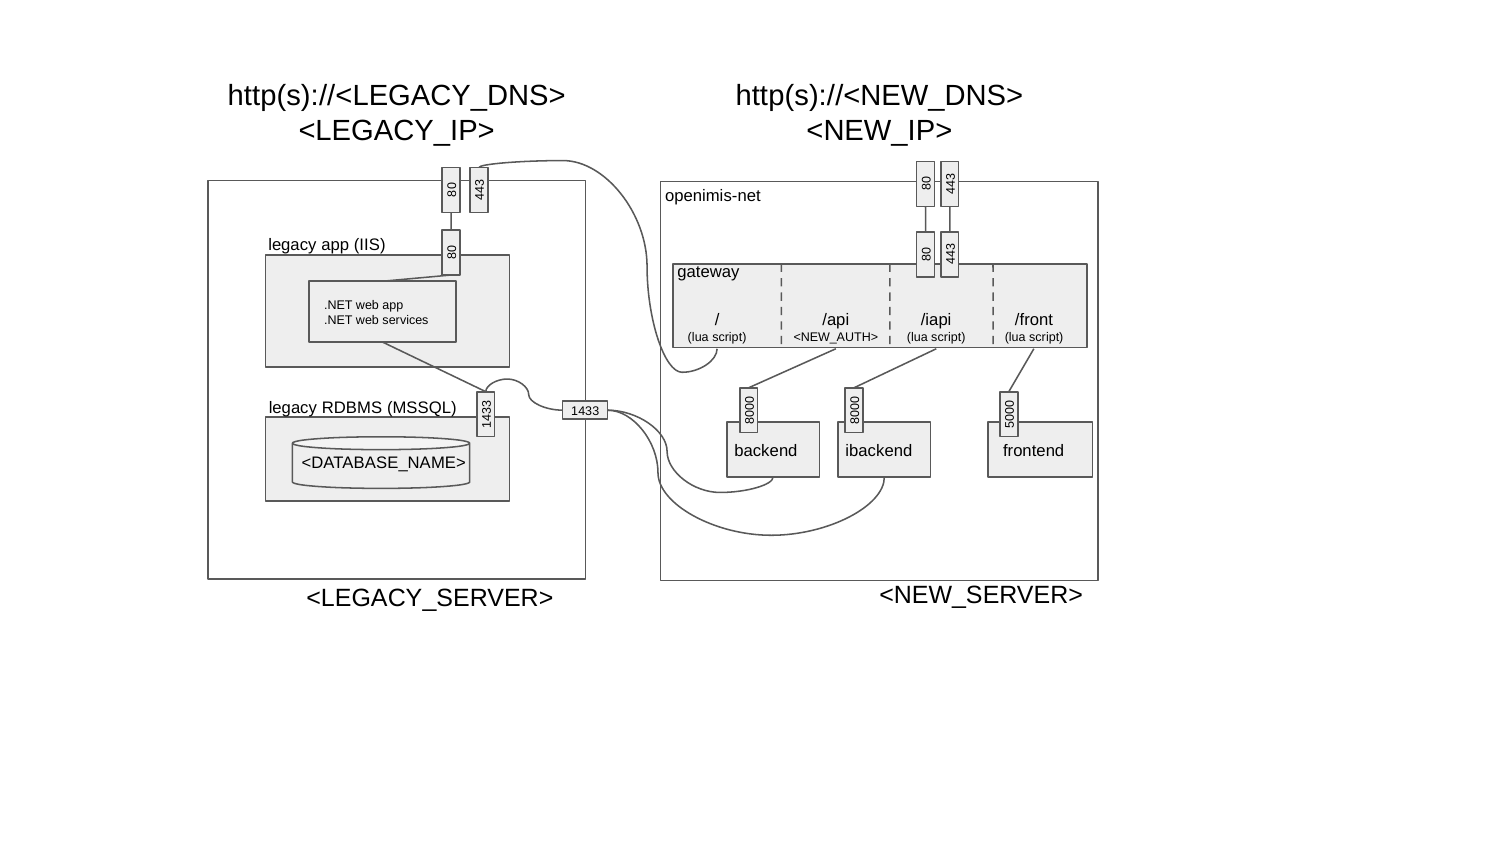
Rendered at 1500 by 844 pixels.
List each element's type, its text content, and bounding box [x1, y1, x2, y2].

text_box <LEGACY_SERVER> [291, 566, 586, 628]
text_box 80 [442, 167, 460, 213]
text_box gateway [662, 246, 907, 302]
text_box 443 [470, 167, 488, 213]
text_box [764, 302, 777, 348]
text_box 80 [442, 230, 460, 276]
text_box /front (lua script) [989, 293, 1081, 349]
text_box /iapi (lua script) [895, 293, 989, 349]
text_box [389, 254, 510, 368]
text_box / (lua script) [670, 293, 764, 349]
text_box /api <NEW_AUTH> [777, 293, 895, 349]
text_box 1433 [476, 391, 495, 437]
text_box frontend [988, 422, 1093, 478]
text_box 443 [940, 231, 959, 277]
text_box 1433 [562, 401, 608, 419]
text_box 8000 [739, 387, 758, 433]
text_box 80 [916, 161, 935, 207]
text_box openimis-net [650, 169, 895, 225]
text_box 80 [916, 231, 935, 277]
text_box [265, 254, 442, 368]
text_box 8000 [845, 387, 863, 433]
text_box backend [726, 422, 820, 478]
text_box <DATABASE_NAME> [286, 436, 486, 482]
text_box legacy app (IIS) [238, 218, 416, 264]
text_box http(s)://<LEGACY_DNS> <LEGACY_IP> [207, 61, 586, 131]
text_box .NET web app .NET web services [309, 281, 457, 343]
text_box ibackend [837, 422, 931, 478]
text_box [907, 263, 1088, 348]
text_box 5000 [1000, 391, 1018, 437]
text_box legacy RDBMS (MSSQL) [253, 381, 477, 427]
text_box 443 [940, 161, 959, 207]
text_box [265, 416, 510, 501]
text_box http(s)://<NEW_DNS> <NEW_IP> [660, 61, 1099, 167]
text_box <NEW_SERVER> [804, 563, 1099, 625]
